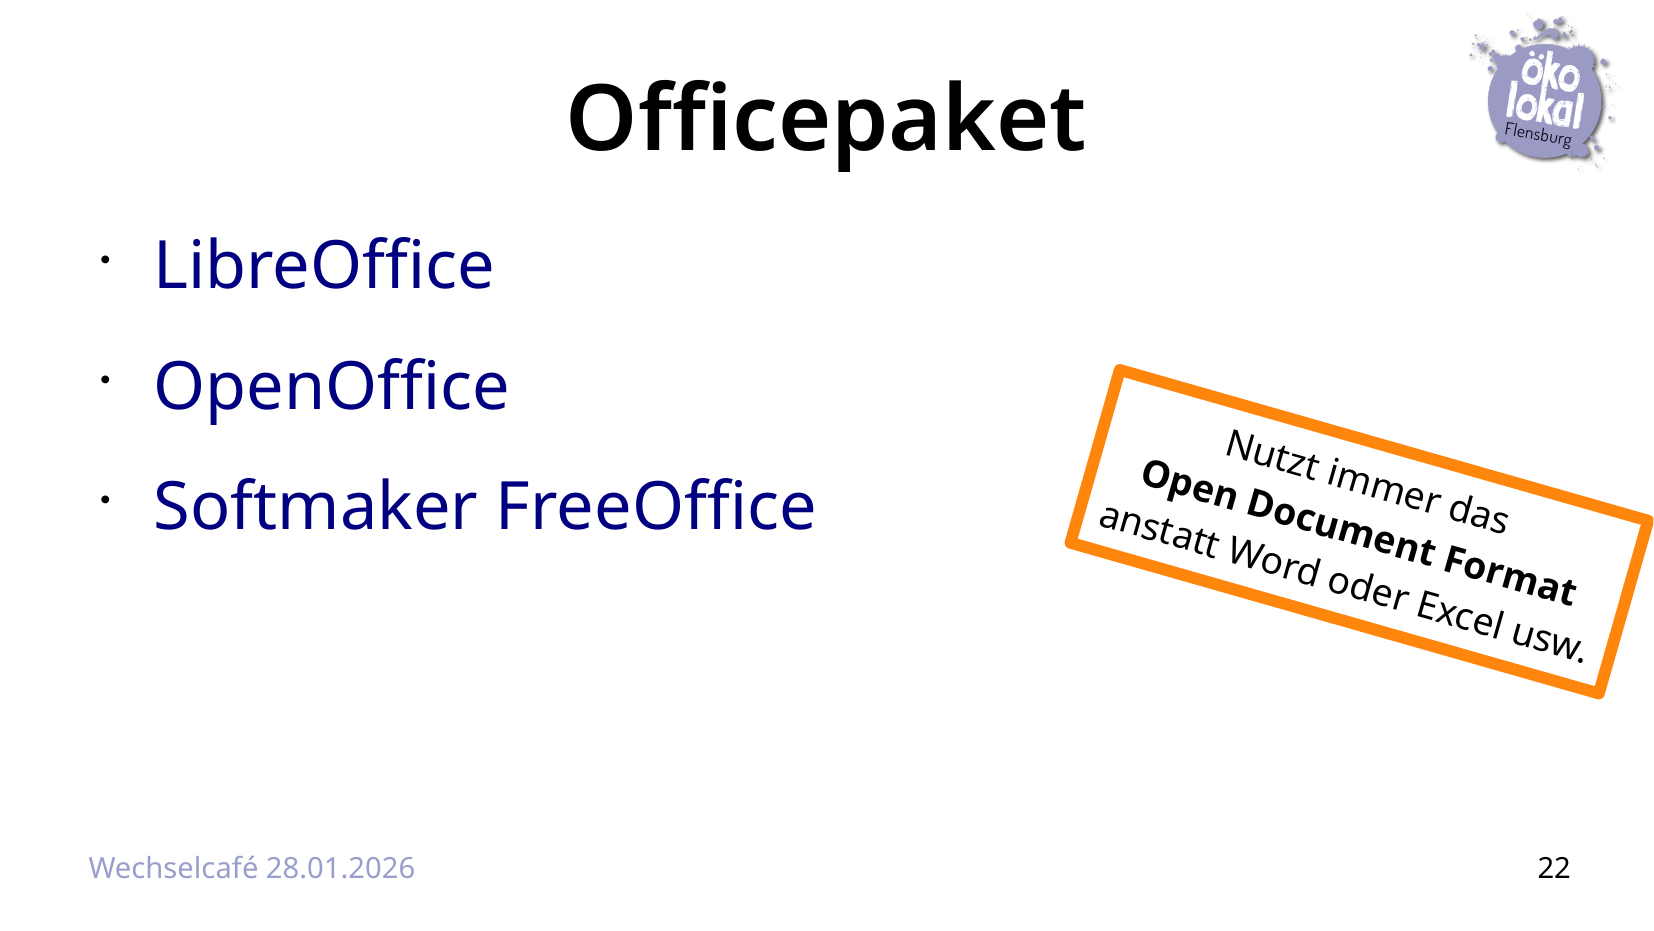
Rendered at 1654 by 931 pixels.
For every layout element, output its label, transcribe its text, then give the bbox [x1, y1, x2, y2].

picture [1444, 0, 1654, 178]
title Officepaket [82, 37, 1571, 193]
list LibreOffice OpenOffice Softmaker FreeOffice [1079, 378, 1571, 679]
list LibreOffice OpenOffice Softmaker FreeOffice [82, 217, 1571, 758]
text_box Nutzt immer das Open Document Format anstatt Word oder Excel usw. [1122, 383, 1600, 670]
